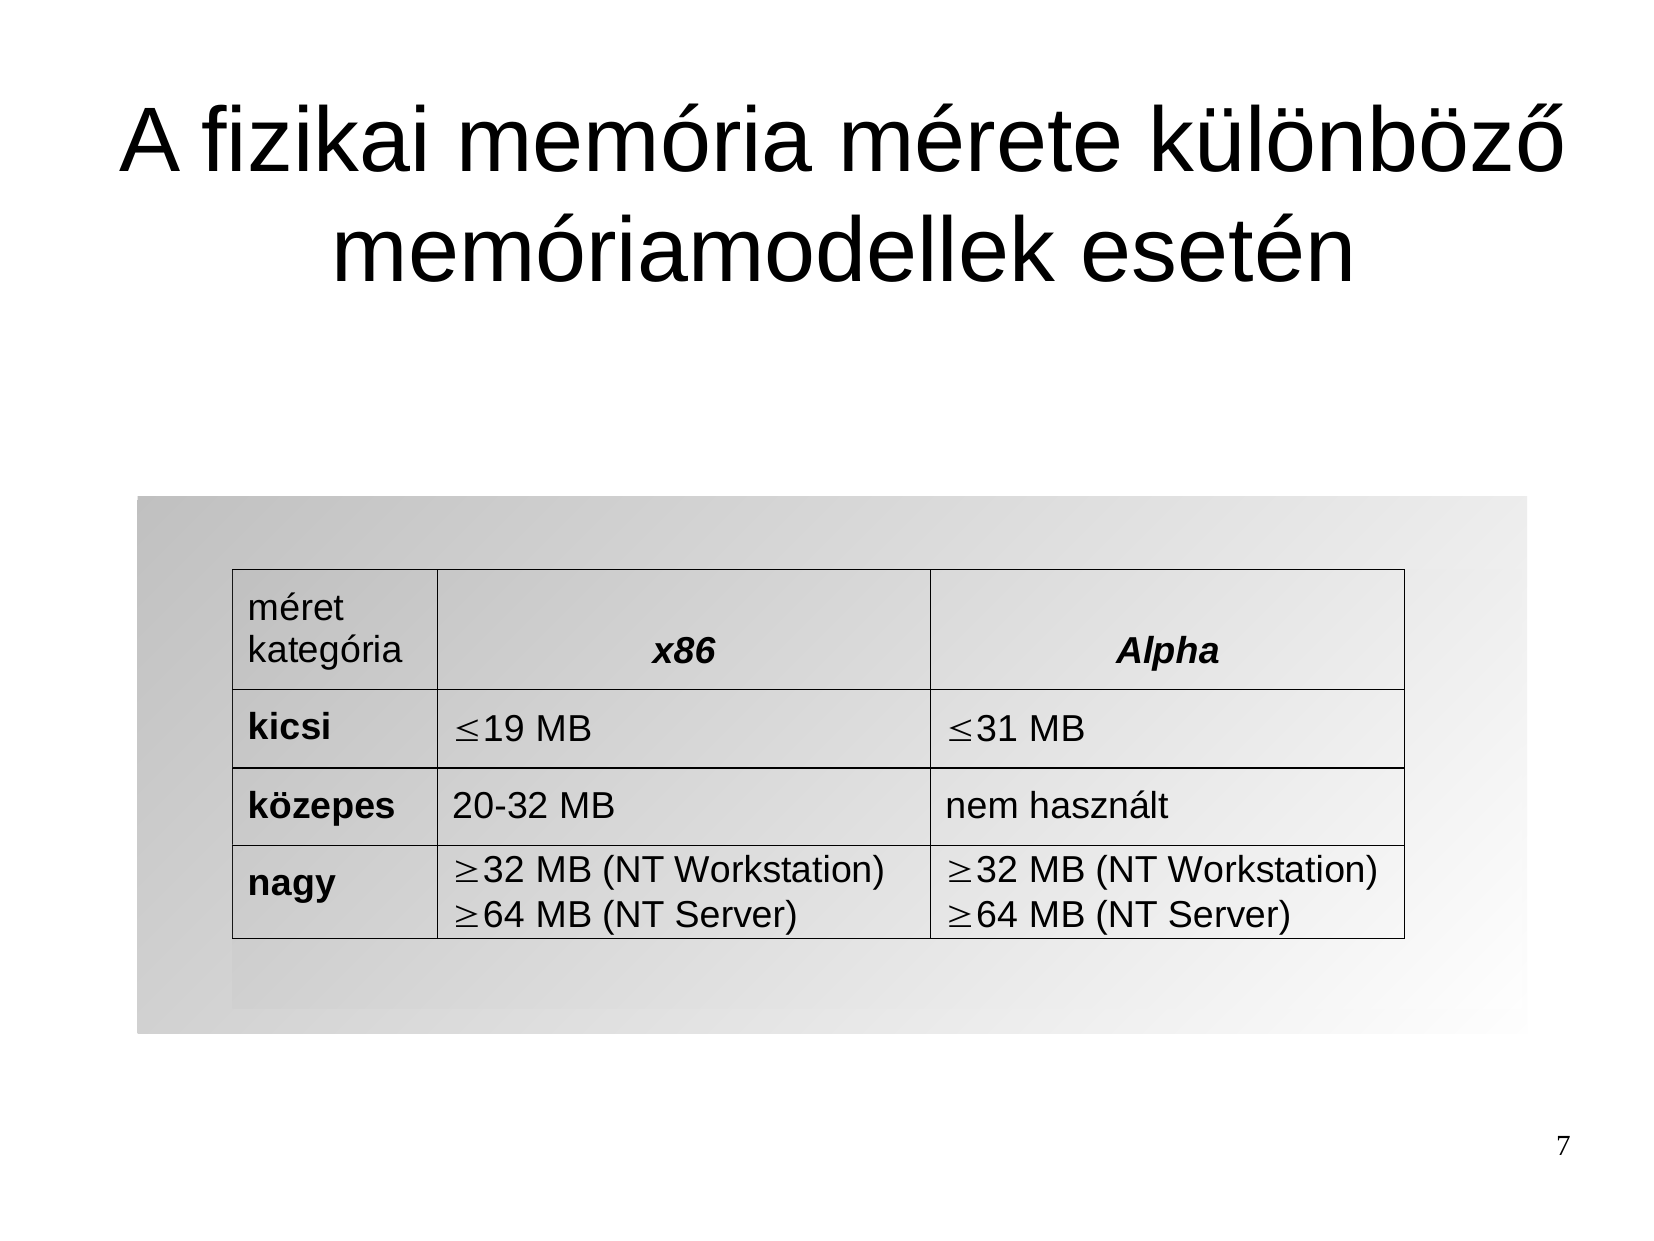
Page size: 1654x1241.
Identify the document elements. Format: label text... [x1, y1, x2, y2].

text_box [137, 496, 1528, 1034]
title A fizikai memória mérete különböző memóriamodellek esetén [0, 86, 1654, 293]
chart [232, 569, 1522, 1009]
